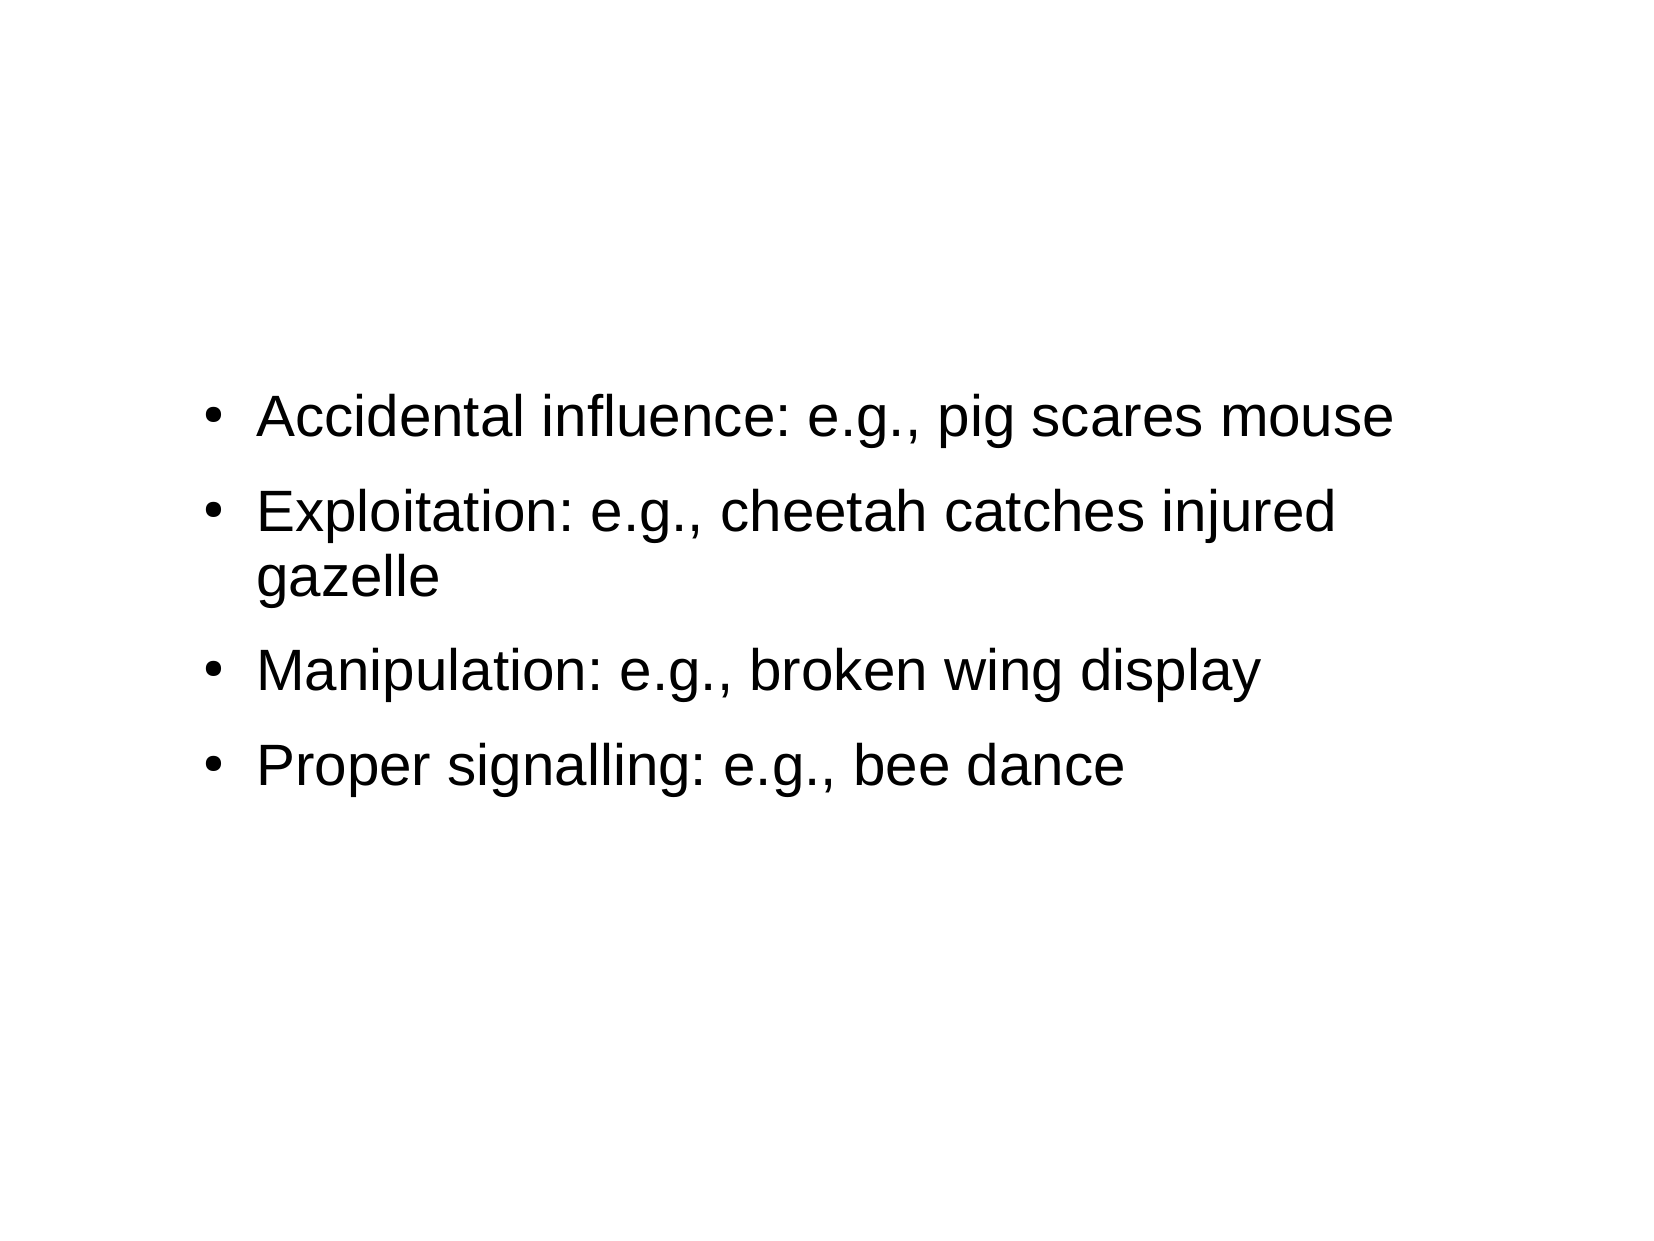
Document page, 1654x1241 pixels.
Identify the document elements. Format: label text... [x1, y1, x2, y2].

list Accidental influence: e.g., pig scares mouse Exploitation: e.g., cheetah catches injured gazelle Manipulation: e.g., broken wing display Proper signalling: e.g., bee dance [185, 383, 1536, 1127]
